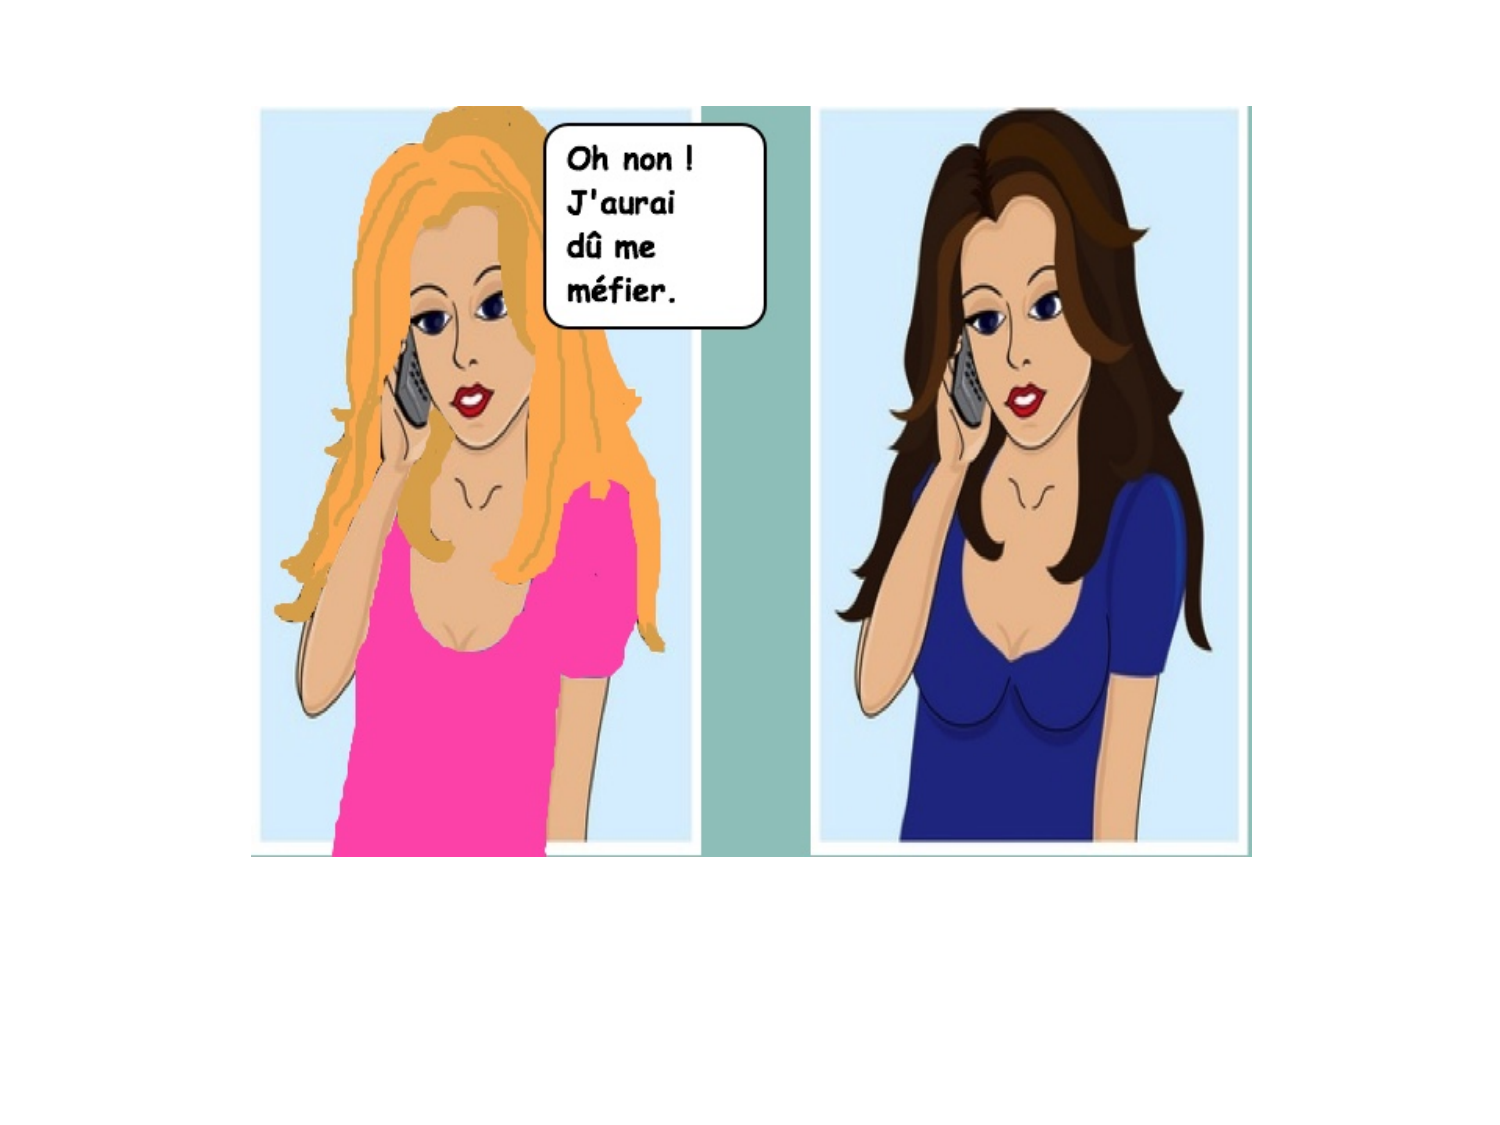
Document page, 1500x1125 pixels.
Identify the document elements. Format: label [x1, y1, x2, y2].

picture [251, 106, 1252, 857]
